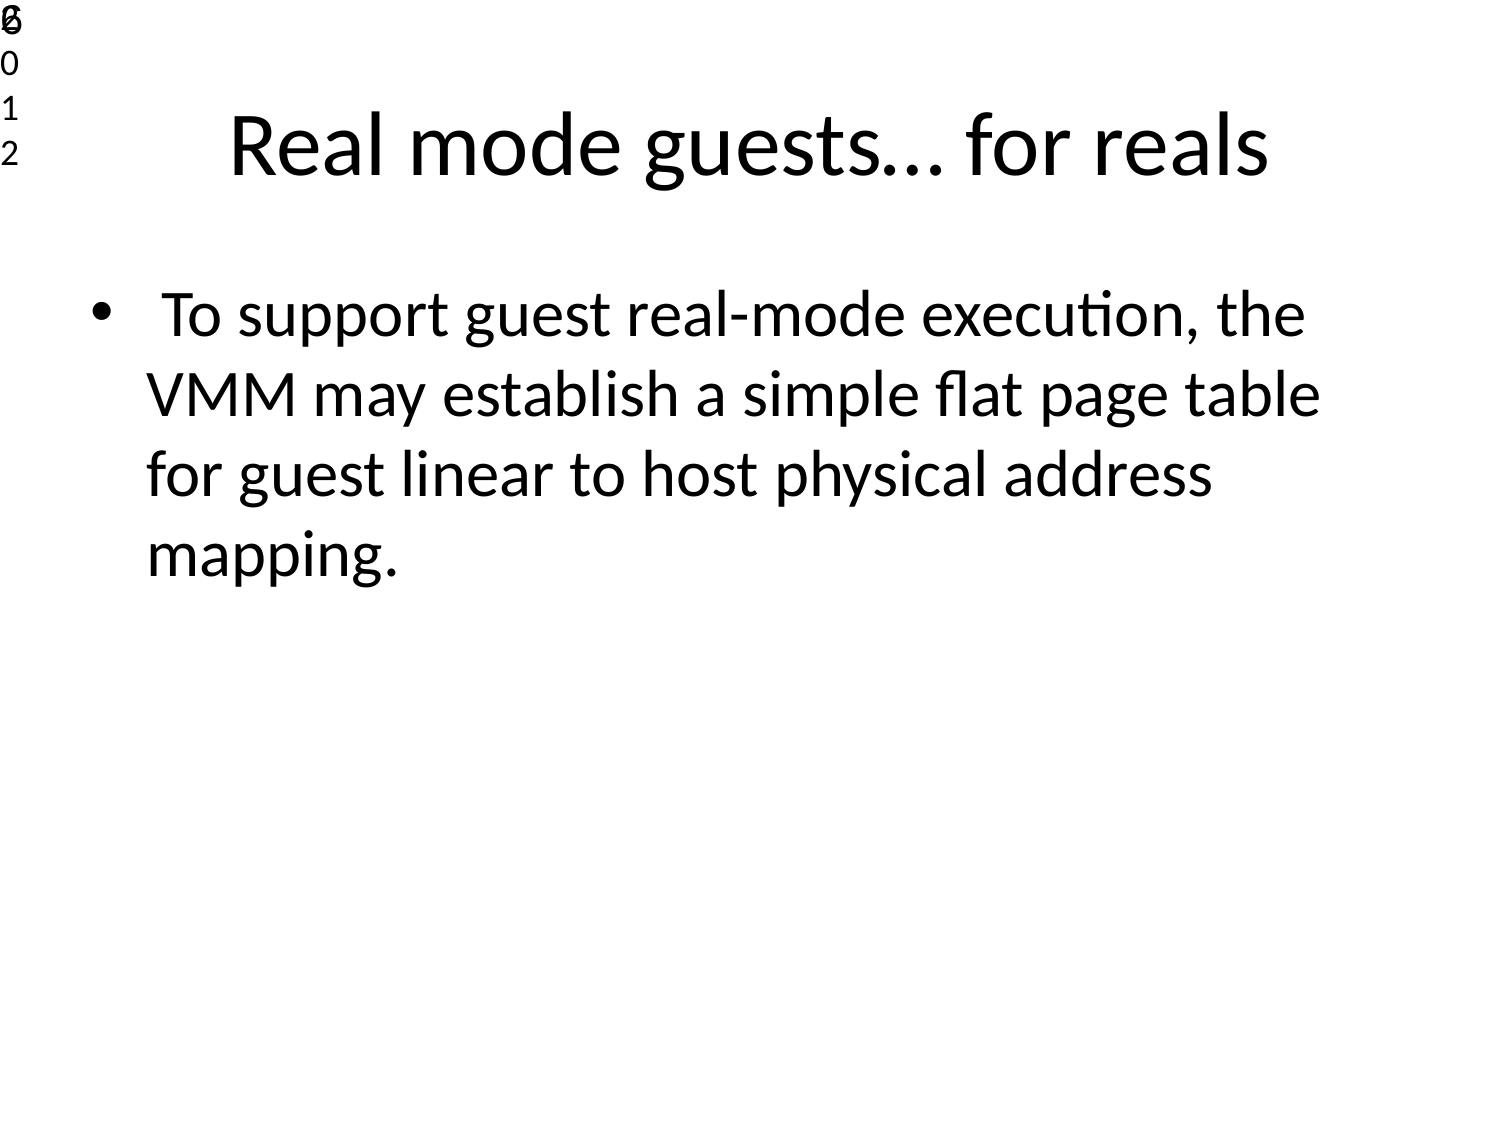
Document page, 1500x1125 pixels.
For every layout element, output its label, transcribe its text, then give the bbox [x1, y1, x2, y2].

list To support guest real-mode execution, the VMM may establish a simple flat page table for guest linear to host physical address mapping. [75, 262, 1425, 1005]
title Real mode guests… for reals [75, 45, 1425, 233]
